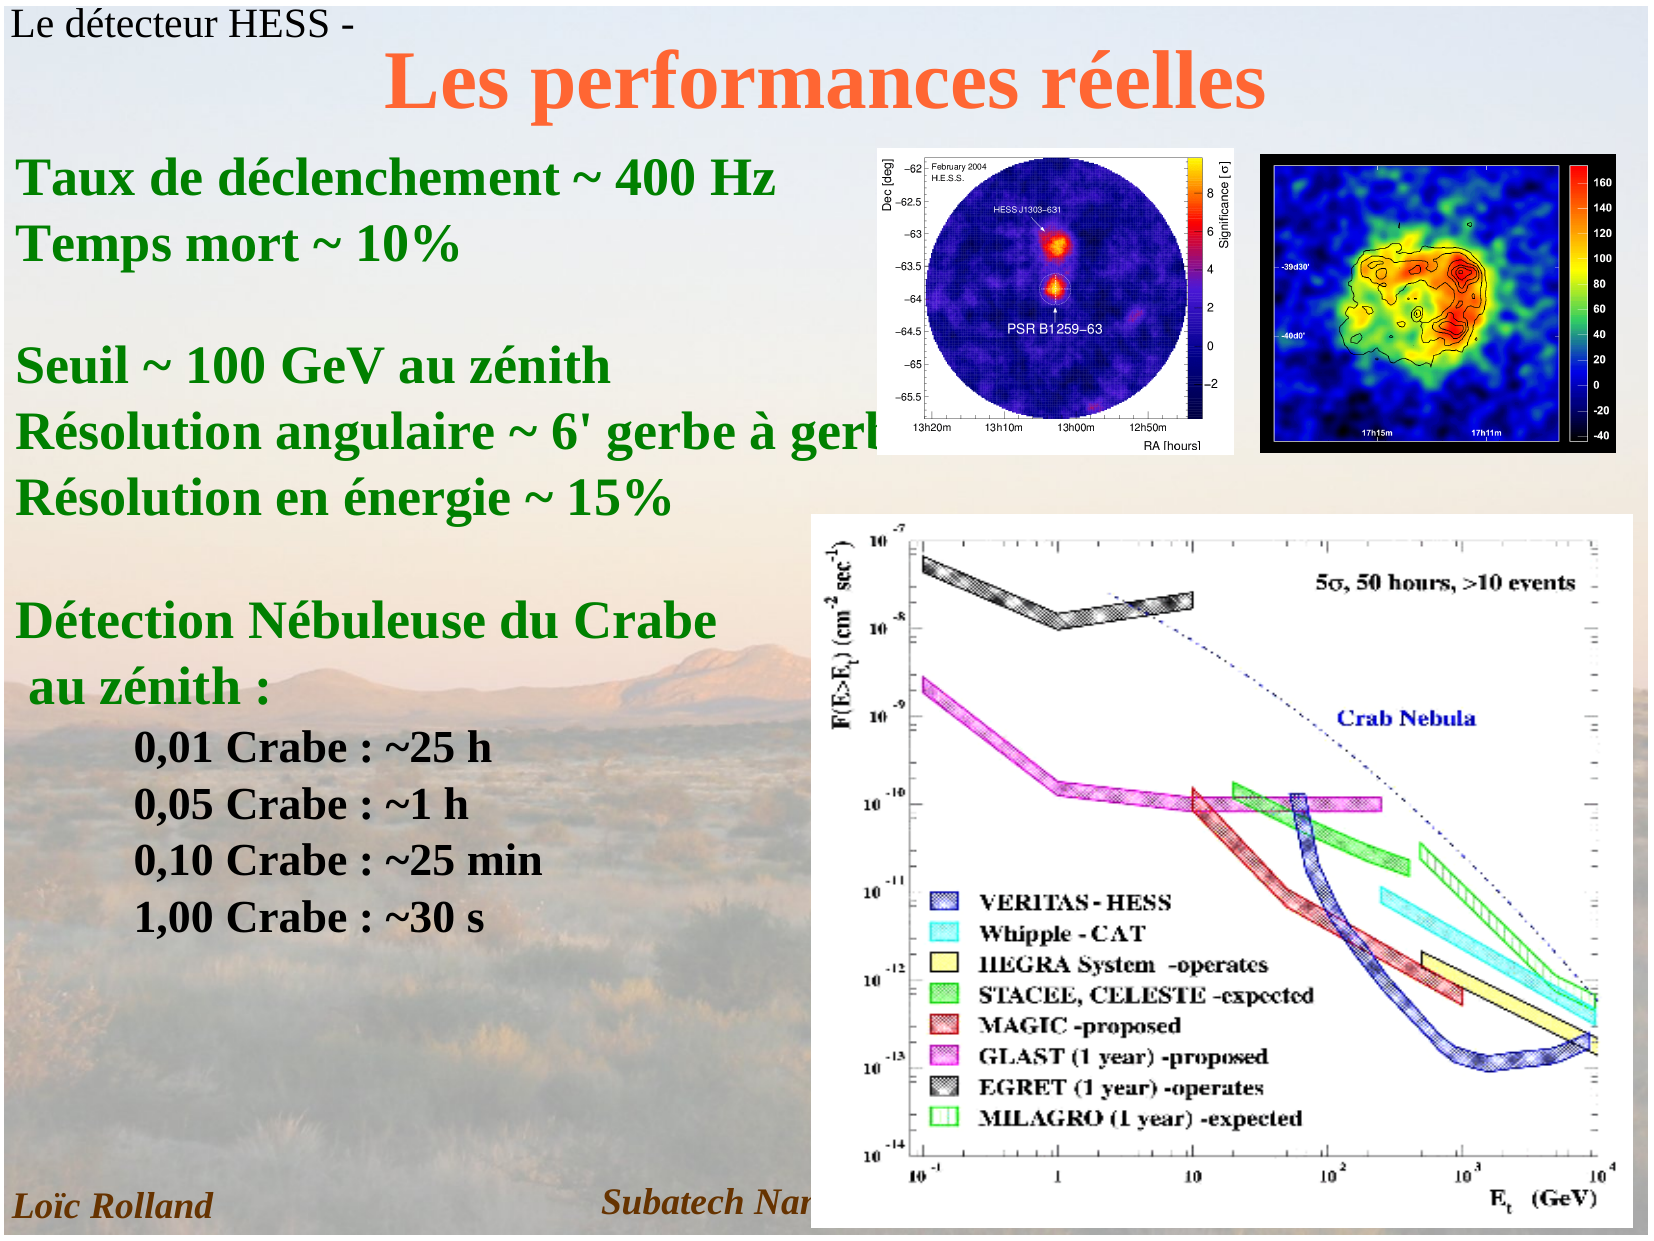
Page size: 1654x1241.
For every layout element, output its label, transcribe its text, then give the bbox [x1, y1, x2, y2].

picture [666, 1202, 673, 1212]
picture [159, 1202, 166, 1216]
picture [120, 1202, 127, 1216]
picture [877, 148, 1234, 455]
picture [39, 1202, 46, 1216]
list Taux de déclenchement ~ 400 Hz Temps mort ~ 10% Seuil ~ 100 GeV au zénith Résolution angulaire ~ 6' gerbe à gerbe Résolution en énergie ~ 15% Détection Nébuleuse du Crabe au zénith : 0,01 Crabe : ~25 h 0,05 Crabe : ~1 h 0,10 Crabe : ~25 min 1,00 Crabe : ~30 s [0, 147, 1578, 1202]
picture [199, 1202, 206, 1216]
picture [648, 1202, 655, 1213]
picture [627, 1202, 635, 1212]
picture [786, 1202, 793, 1212]
picture [4, 143, 1648, 1235]
title Les performances réelles [0, 59, 1654, 143]
text_box Le détecteur HESS - [0, 0, 1654, 59]
